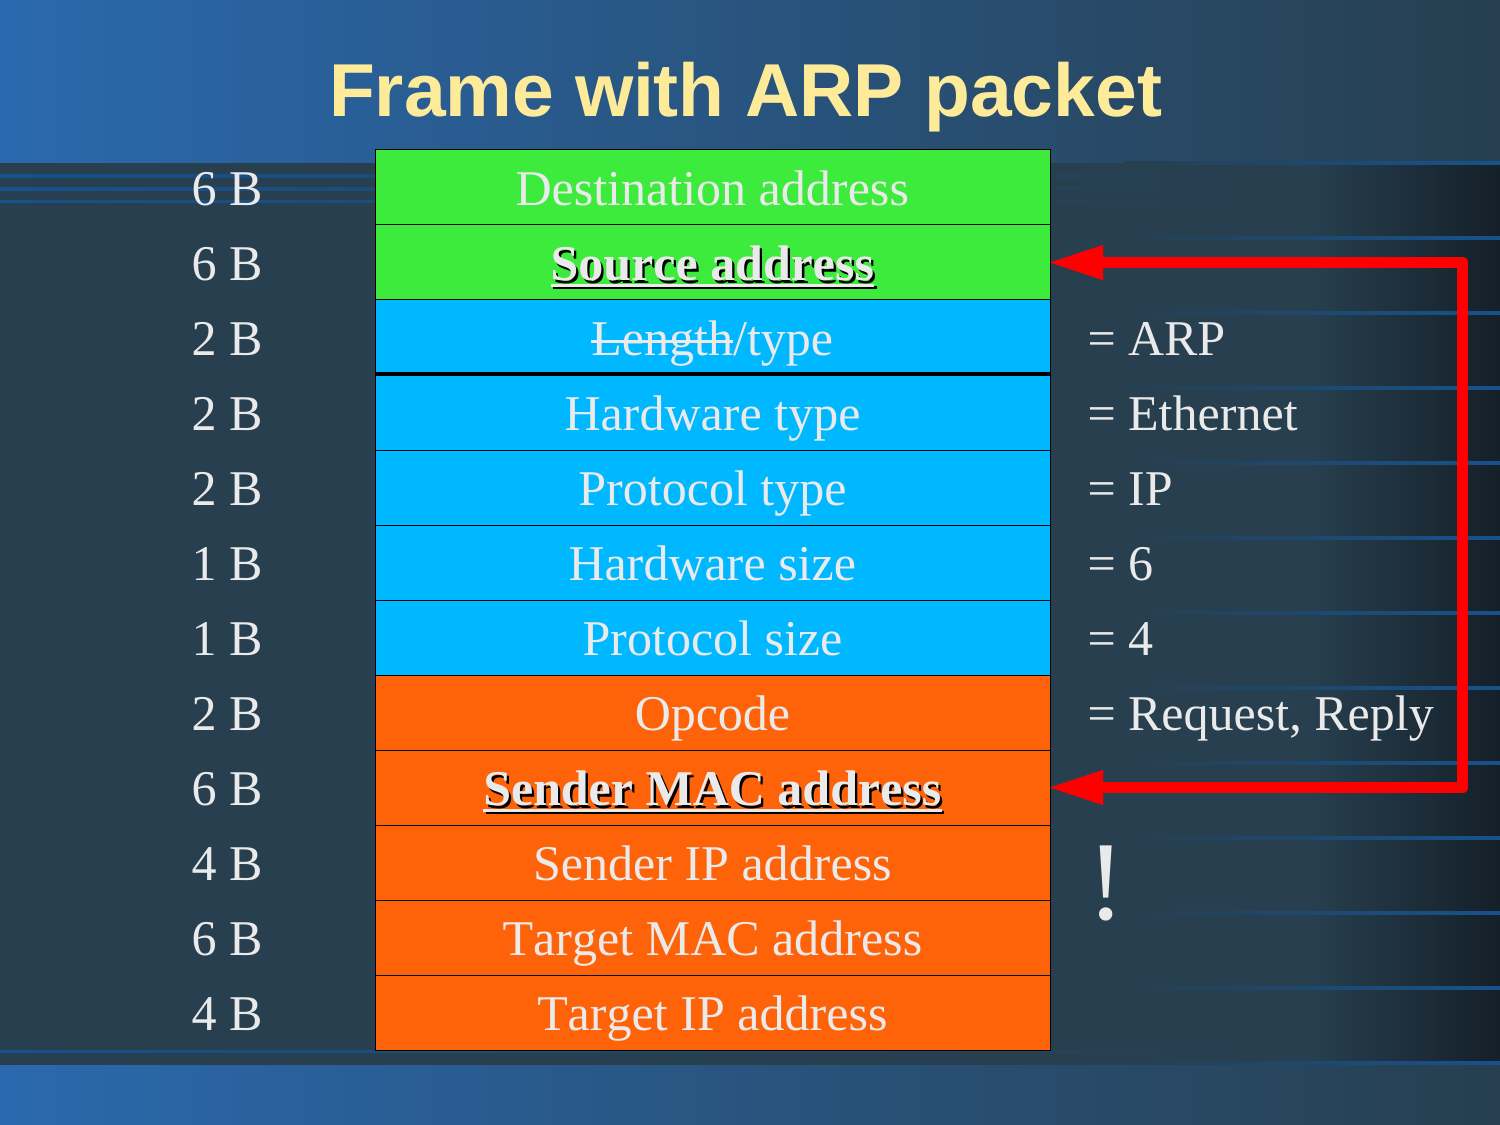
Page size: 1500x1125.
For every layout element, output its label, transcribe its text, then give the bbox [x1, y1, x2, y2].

text_box 2 B [112, 375, 263, 451]
text_box = 6 [1087, 525, 1313, 600]
text_box = Ethernet [1087, 376, 1313, 450]
text_box 6 B [112, 751, 263, 826]
text_box Hardware type [375, 375, 1051, 450]
text_box 1 B [112, 526, 263, 601]
text_box Destination address [375, 149, 1051, 224]
text_box 1 B [112, 601, 263, 676]
text_box = Request, Reply [1087, 675, 1457, 751]
text_box Sender IP address [375, 826, 1051, 901]
text_box Sender MAC address [375, 751, 1051, 826]
text_box 6 B [112, 901, 263, 976]
text_box 6 B [112, 149, 263, 224]
text_box 4 B [112, 976, 263, 1051]
text_box Target MAC address [375, 901, 1051, 976]
title Frame with ARP packet [83, 24, 1409, 151]
text_box 2 B [112, 451, 263, 526]
text_box Source address [375, 224, 1051, 299]
text_box Opcode [375, 676, 1051, 751]
text_box 4 B [112, 826, 263, 901]
text_box Protocol type [375, 450, 1051, 526]
text_box Length/type [375, 299, 1051, 375]
text_box 2 B [112, 299, 263, 375]
text_box ! [1087, 812, 1125, 938]
text_box = 4 [1087, 600, 1313, 675]
text_box 6 B [112, 224, 263, 299]
text_box Protocol size [375, 601, 1051, 676]
text_box 2 B [112, 676, 263, 751]
text_box = IP [1087, 450, 1313, 525]
text_box = ARP [1087, 299, 1313, 376]
text_box Target IP address [375, 976, 1051, 1051]
text_box Hardware size [375, 526, 1051, 601]
